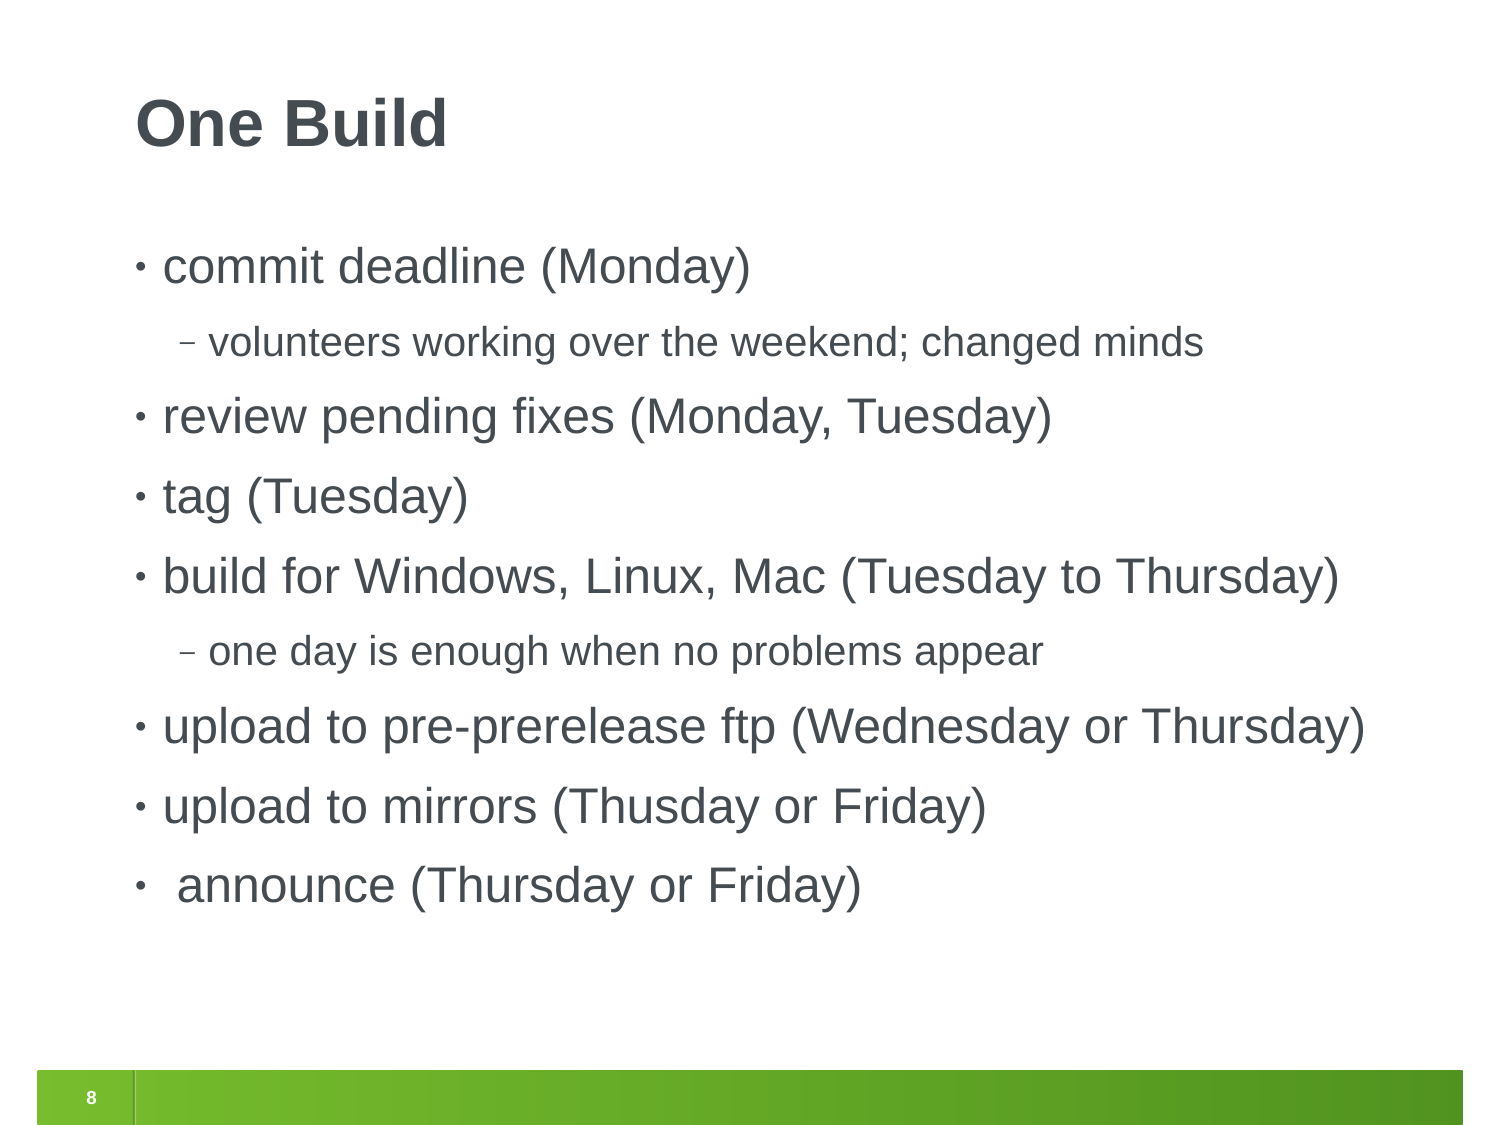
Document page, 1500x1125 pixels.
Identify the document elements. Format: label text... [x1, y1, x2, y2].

title One Build [135, 41, 1372, 204]
list commit deadline (Monday) volunteers working over the weekend; changed minds review pending fixes (Monday, Tuesday) tag (Tuesday) build for Windows, Linux, Mac (Tuesday to Thursday) one day is enough when no problems appear upload to pre-prerelease ftp (Wednesday or Thursday) upload to mirrors (Thusday or Friday) announce (Thursday or Friday) [135, 238, 1372, 982]
